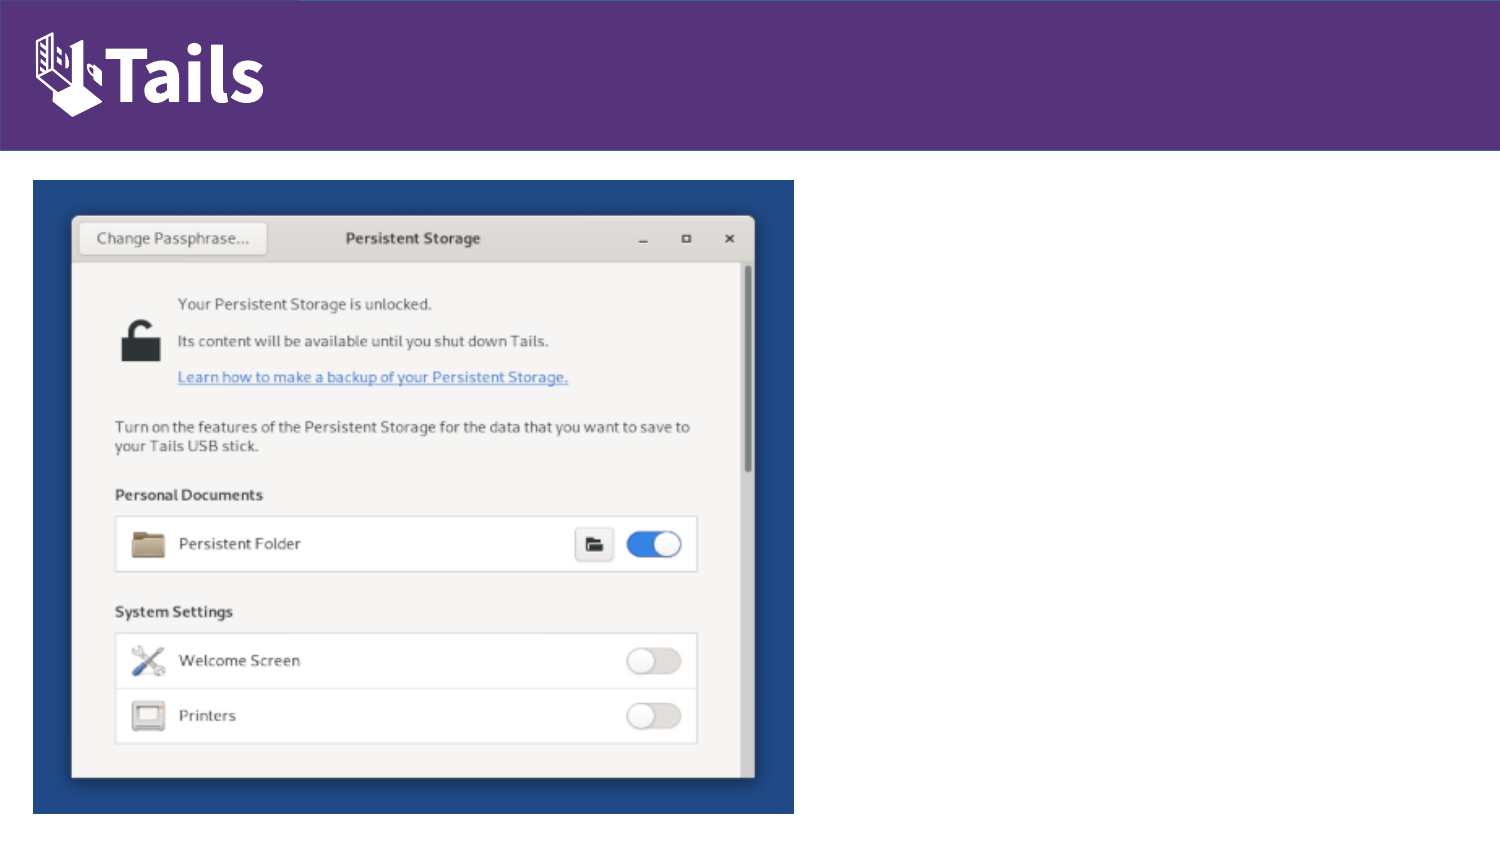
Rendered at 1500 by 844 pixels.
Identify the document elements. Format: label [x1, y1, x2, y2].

picture [33, 180, 794, 814]
